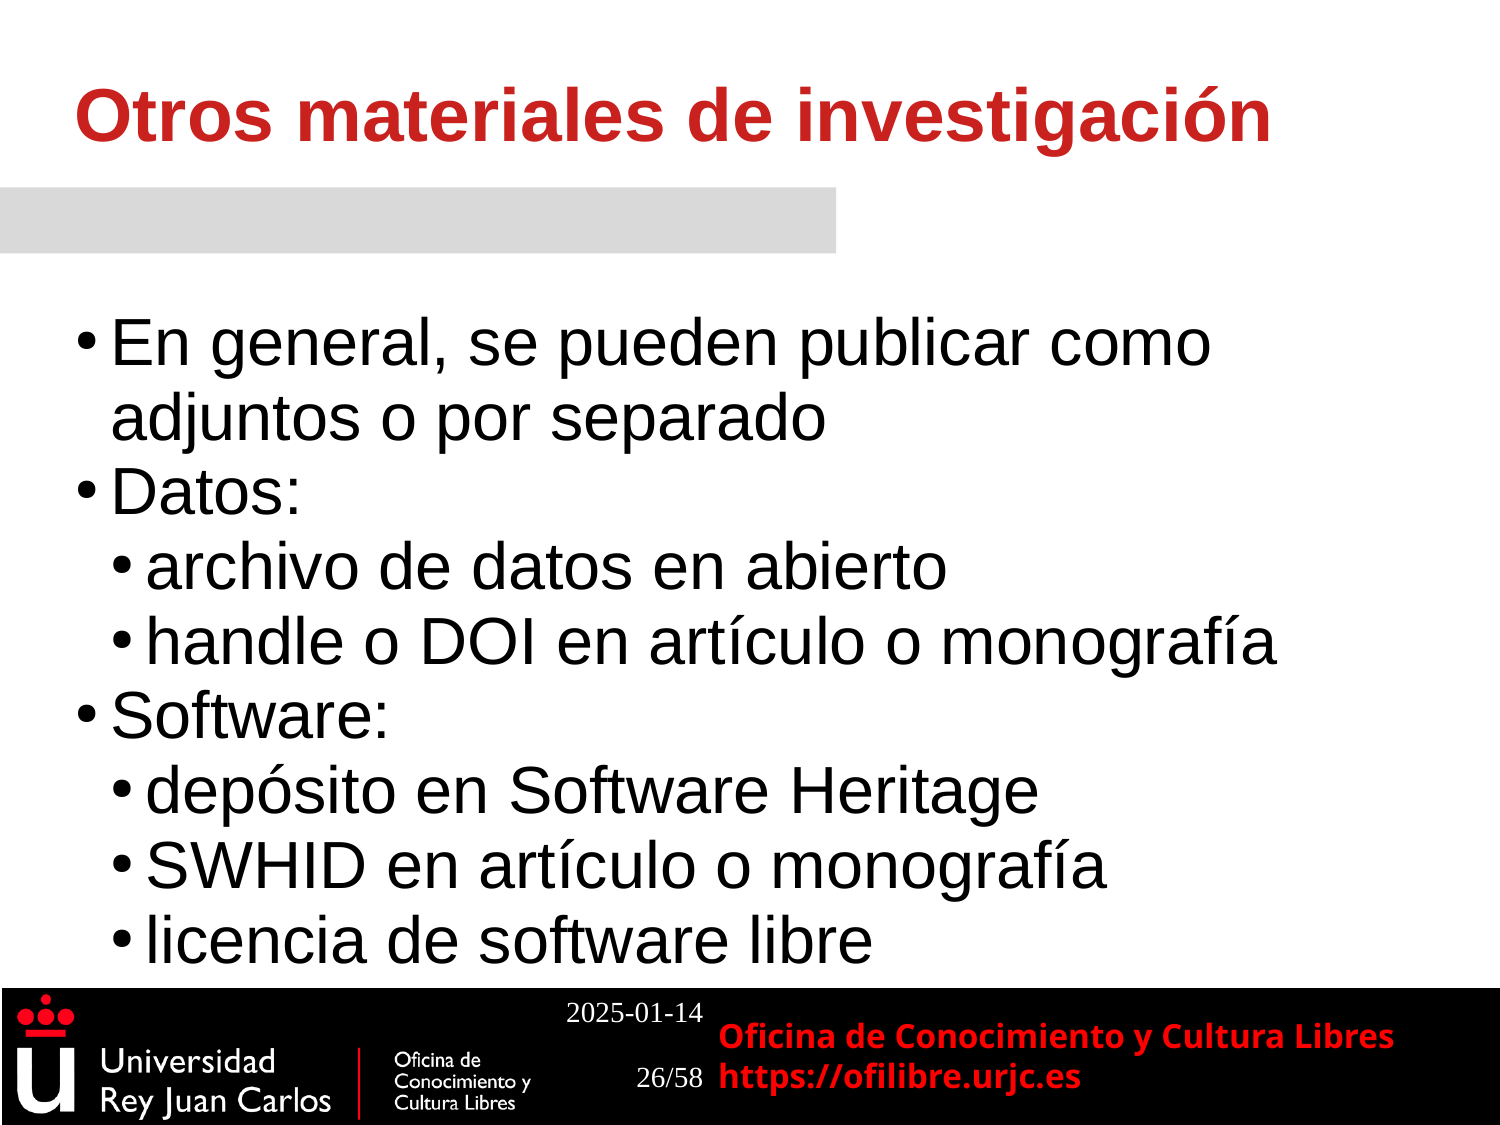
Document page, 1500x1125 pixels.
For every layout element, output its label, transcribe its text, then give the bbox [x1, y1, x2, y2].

picture [17, 994, 531, 1120]
text_box Otros materiales de investigación [60, 66, 1351, 249]
title [75, 7, 1425, 196]
text_box En general, se pueden publicar como adjuntos o por separado Datos: archivo de datos en abierto handle o DOI en artículo o monografía Software: depósito en Software Heritage SWHID en artículo o monografía licencia de software libre [60, 297, 1463, 986]
